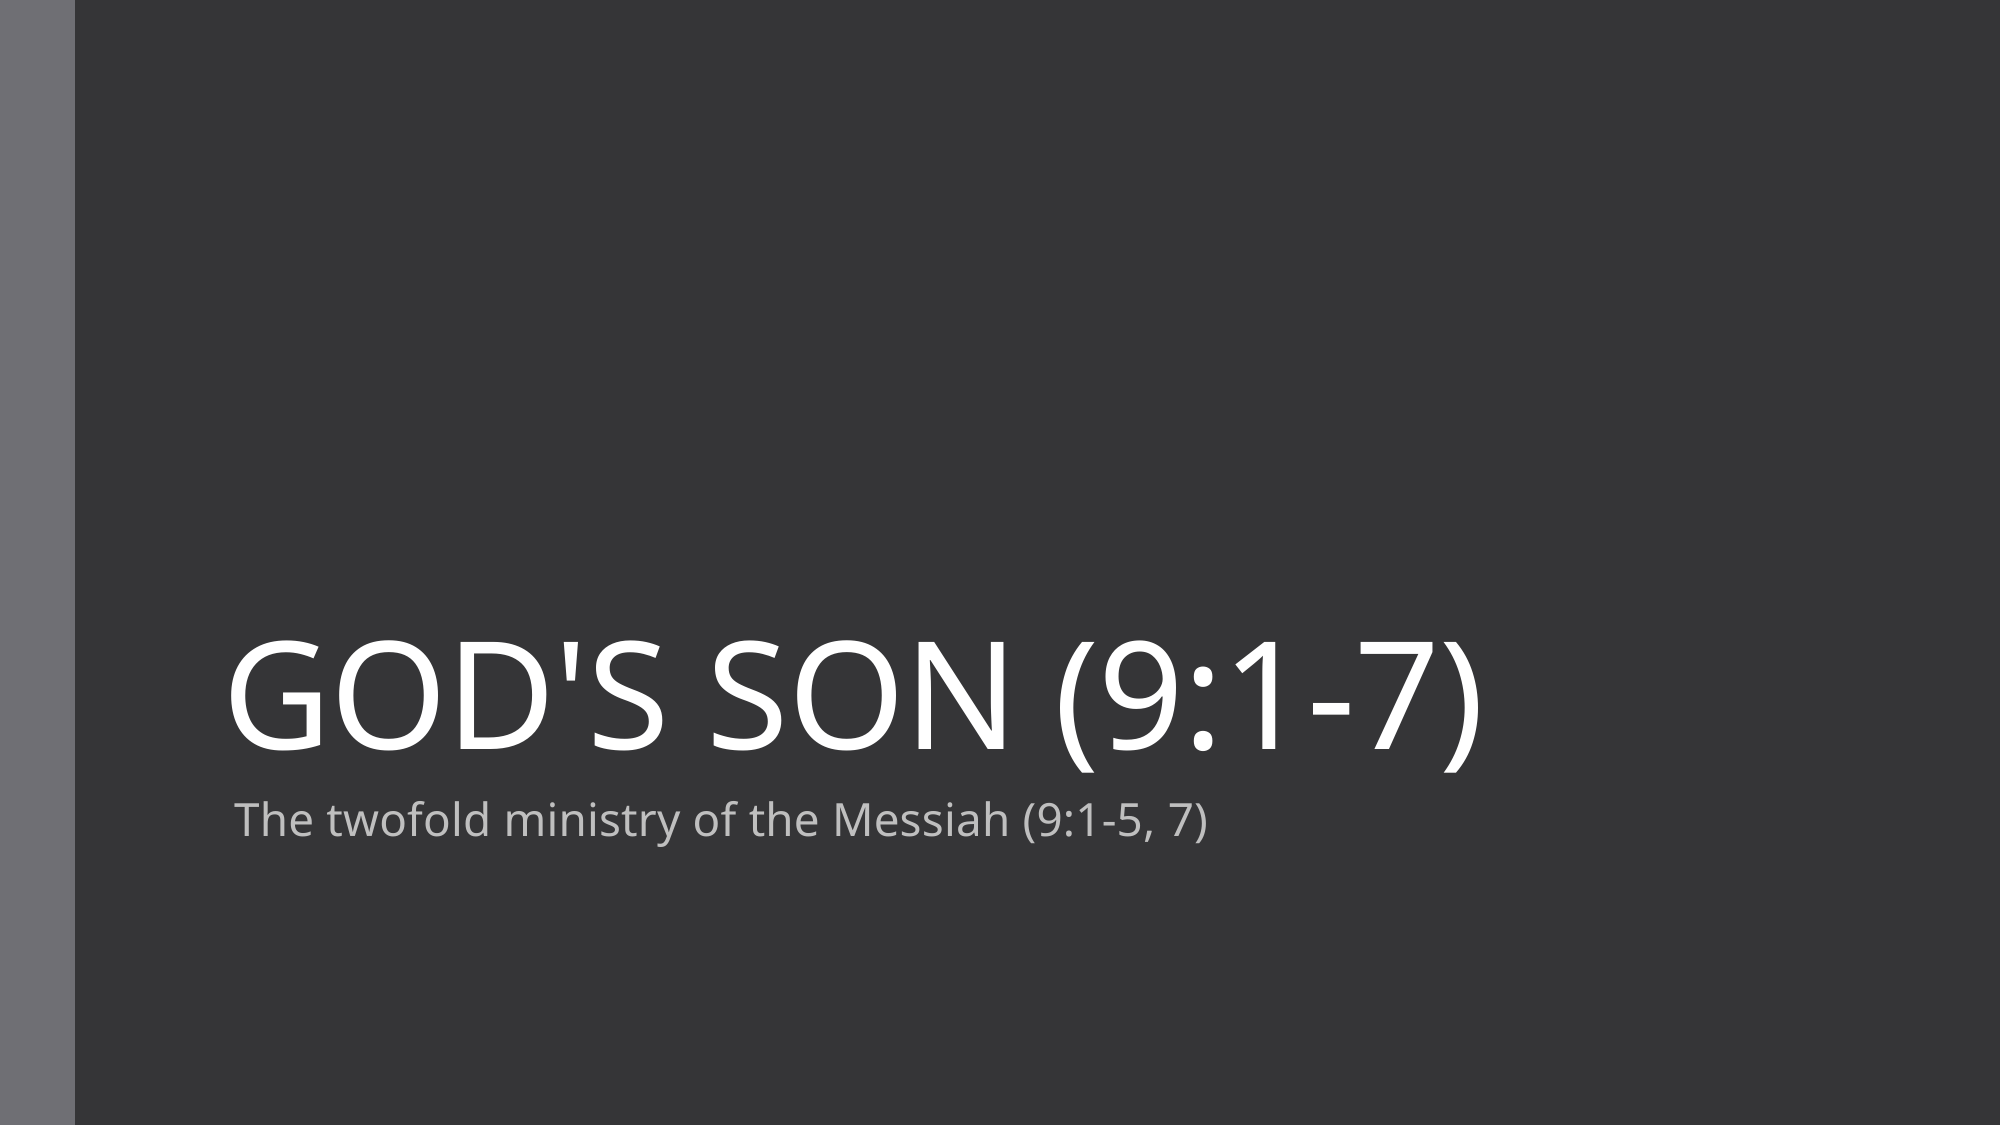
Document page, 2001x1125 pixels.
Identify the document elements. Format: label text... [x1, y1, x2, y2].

subtitle The twofold ministry of the Messiah (9:1-5, 7) [206, 787, 1752, 1066]
title GOD'S SON (9:1-7) [206, 124, 1752, 787]
